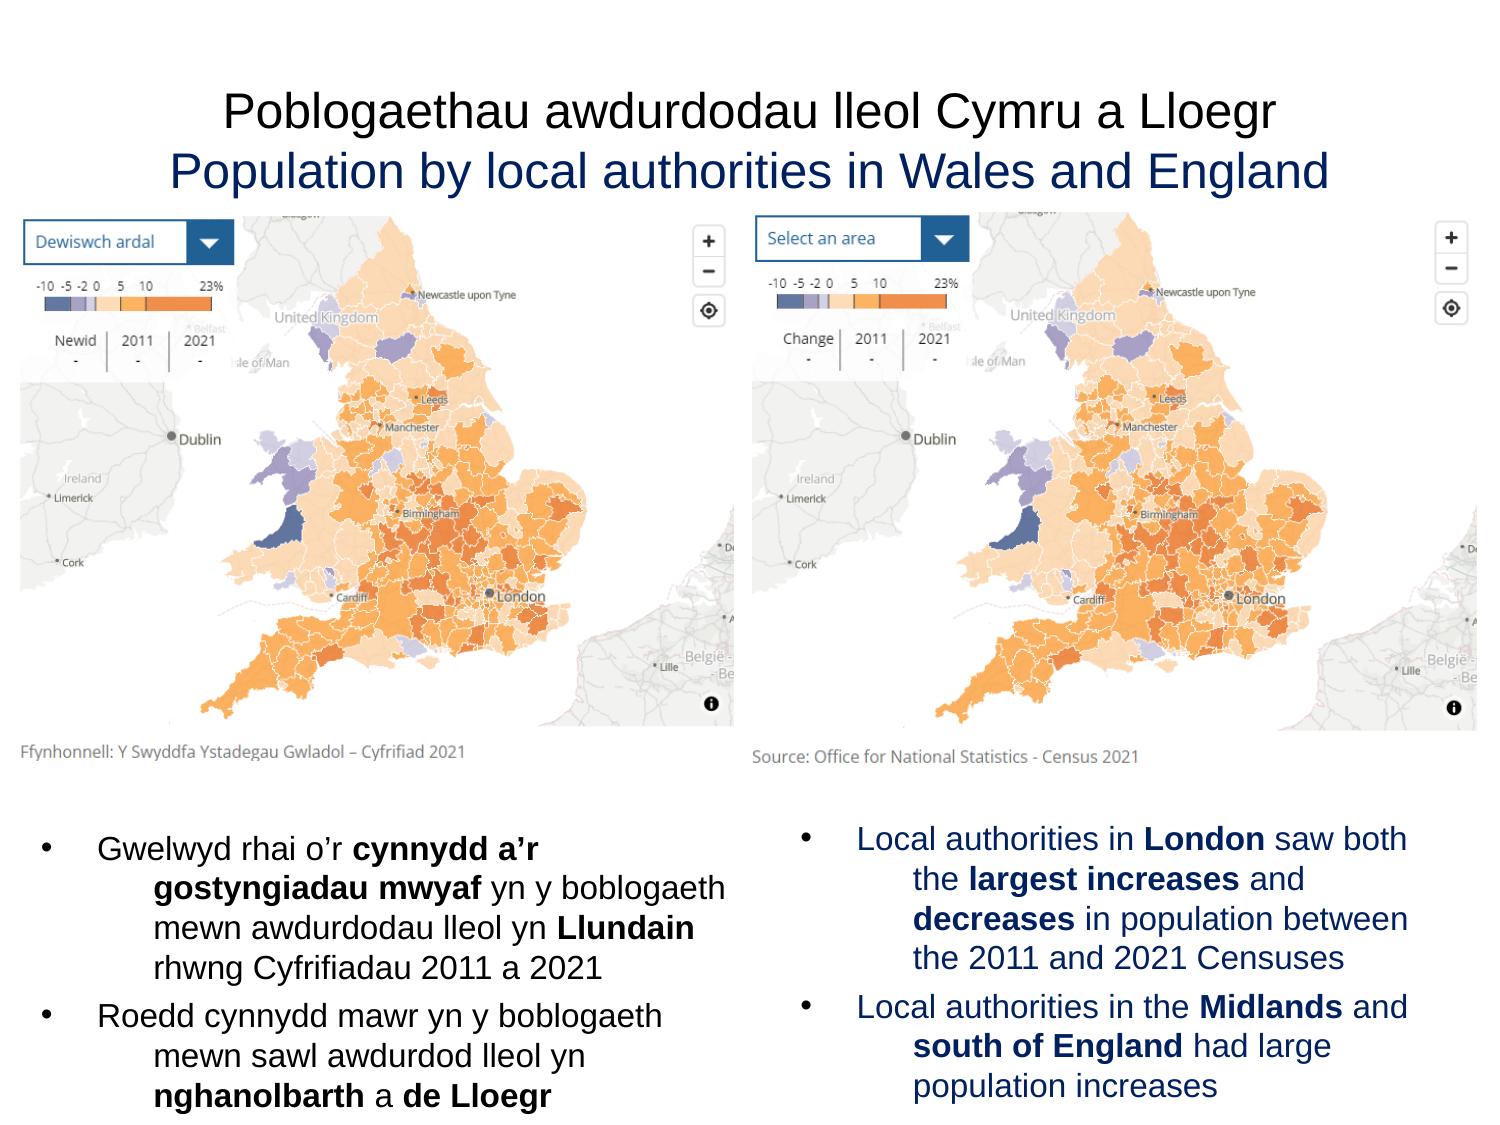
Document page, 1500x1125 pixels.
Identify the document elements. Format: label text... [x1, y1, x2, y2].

picture [750, 206, 1481, 767]
picture [11, 206, 739, 767]
text_box Local authorities in London saw both the largest increases and decreases in population between the 2011 and 2021 Censuses Local authorities in the Midlands and south of England had large population increases [785, 809, 1472, 1125]
title Poblogaethau awdurdodau lleol Cymru a Lloegr Population by local authorities in Wales and England [75, 45, 1426, 233]
list Gwelwyd rhai o’r cynnydd a’r gostyngiadau mwyaf yn y boblogaeth mewn awdurdodau lleol yn Llundain rhwng Cyfrifiadau 2011 a 2021 Roedd cynnydd mawr yn y boblogaeth mewn sawl awdurdod lleol yn nghanolbarth a de Lloegr [25, 819, 748, 1125]
